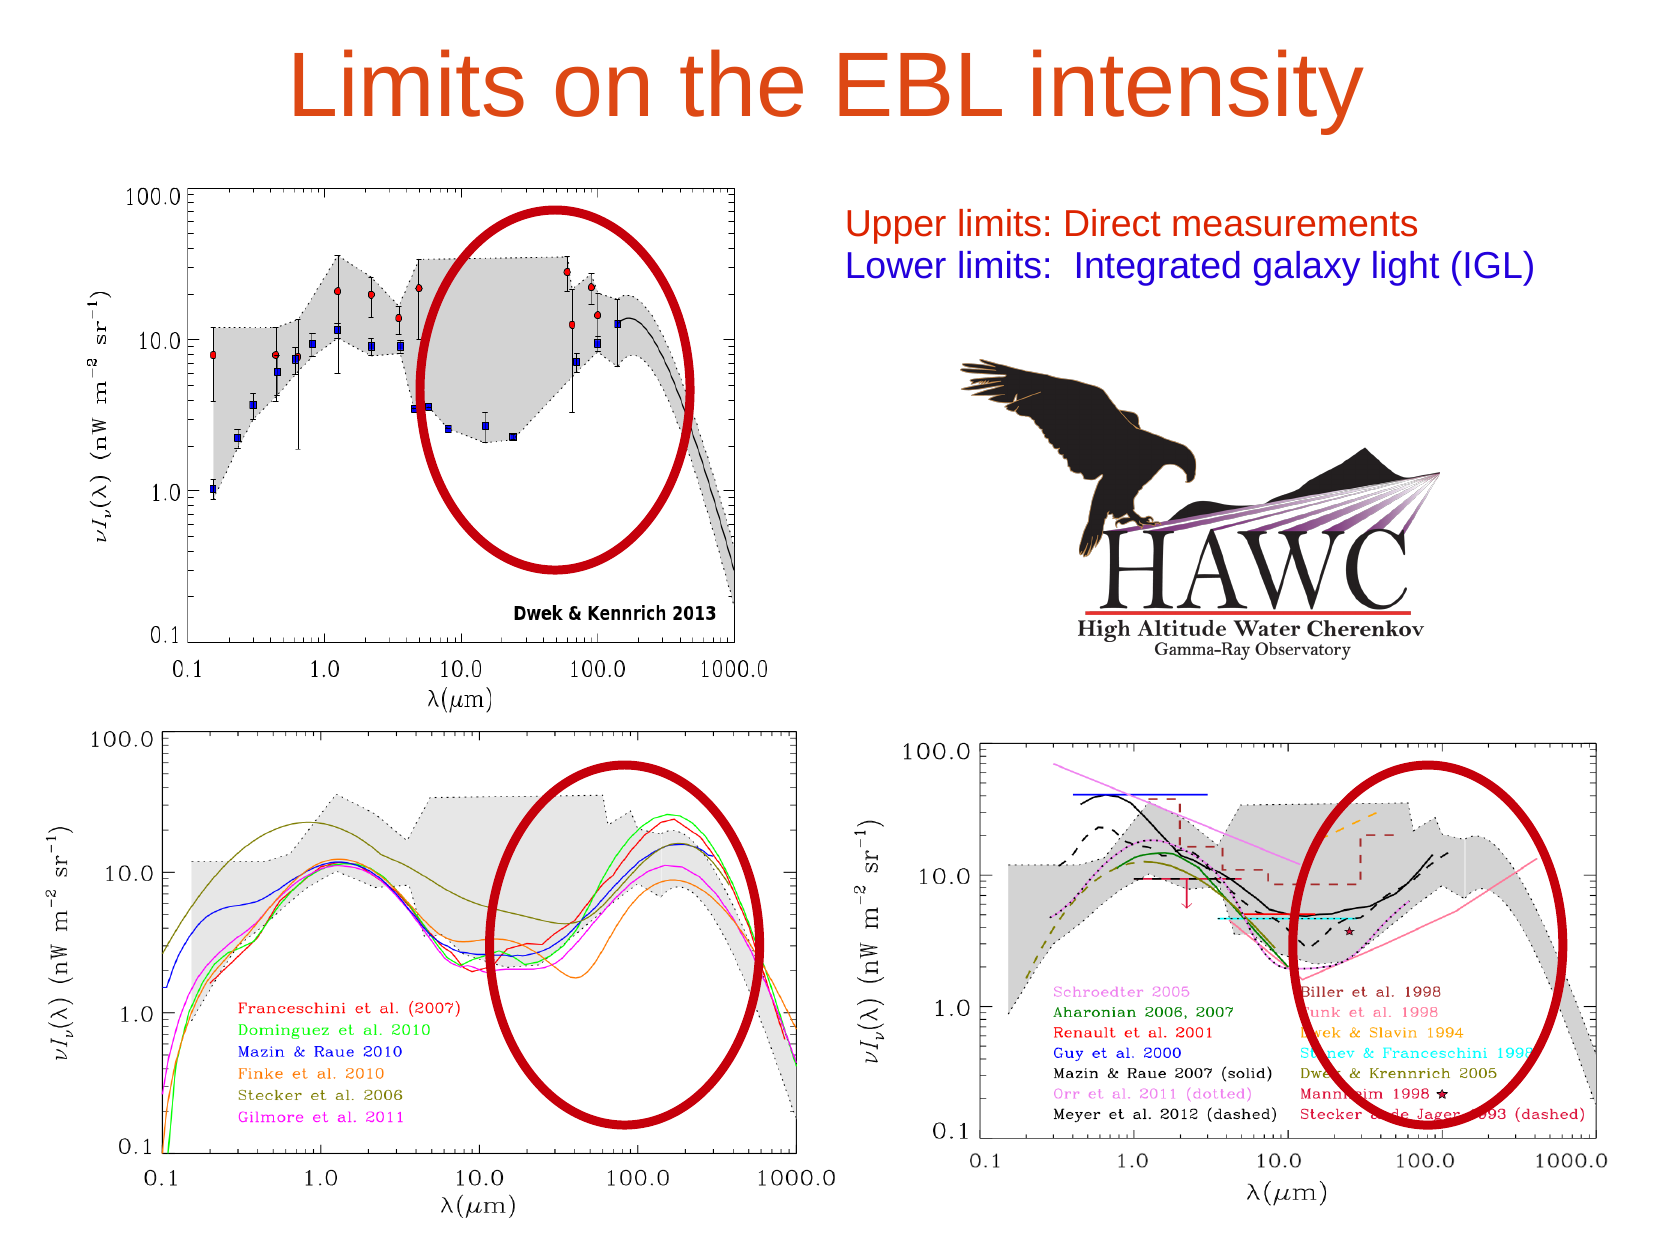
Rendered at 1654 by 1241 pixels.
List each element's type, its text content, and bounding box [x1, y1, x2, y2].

text_box Upper limits: Direct measurements Lower limits: Integrated galaxy light (IGL) [829, 195, 1565, 294]
title Limits on the EBL intensity [82, 33, 1571, 137]
picture [960, 359, 1440, 661]
picture [30, 171, 1613, 1231]
